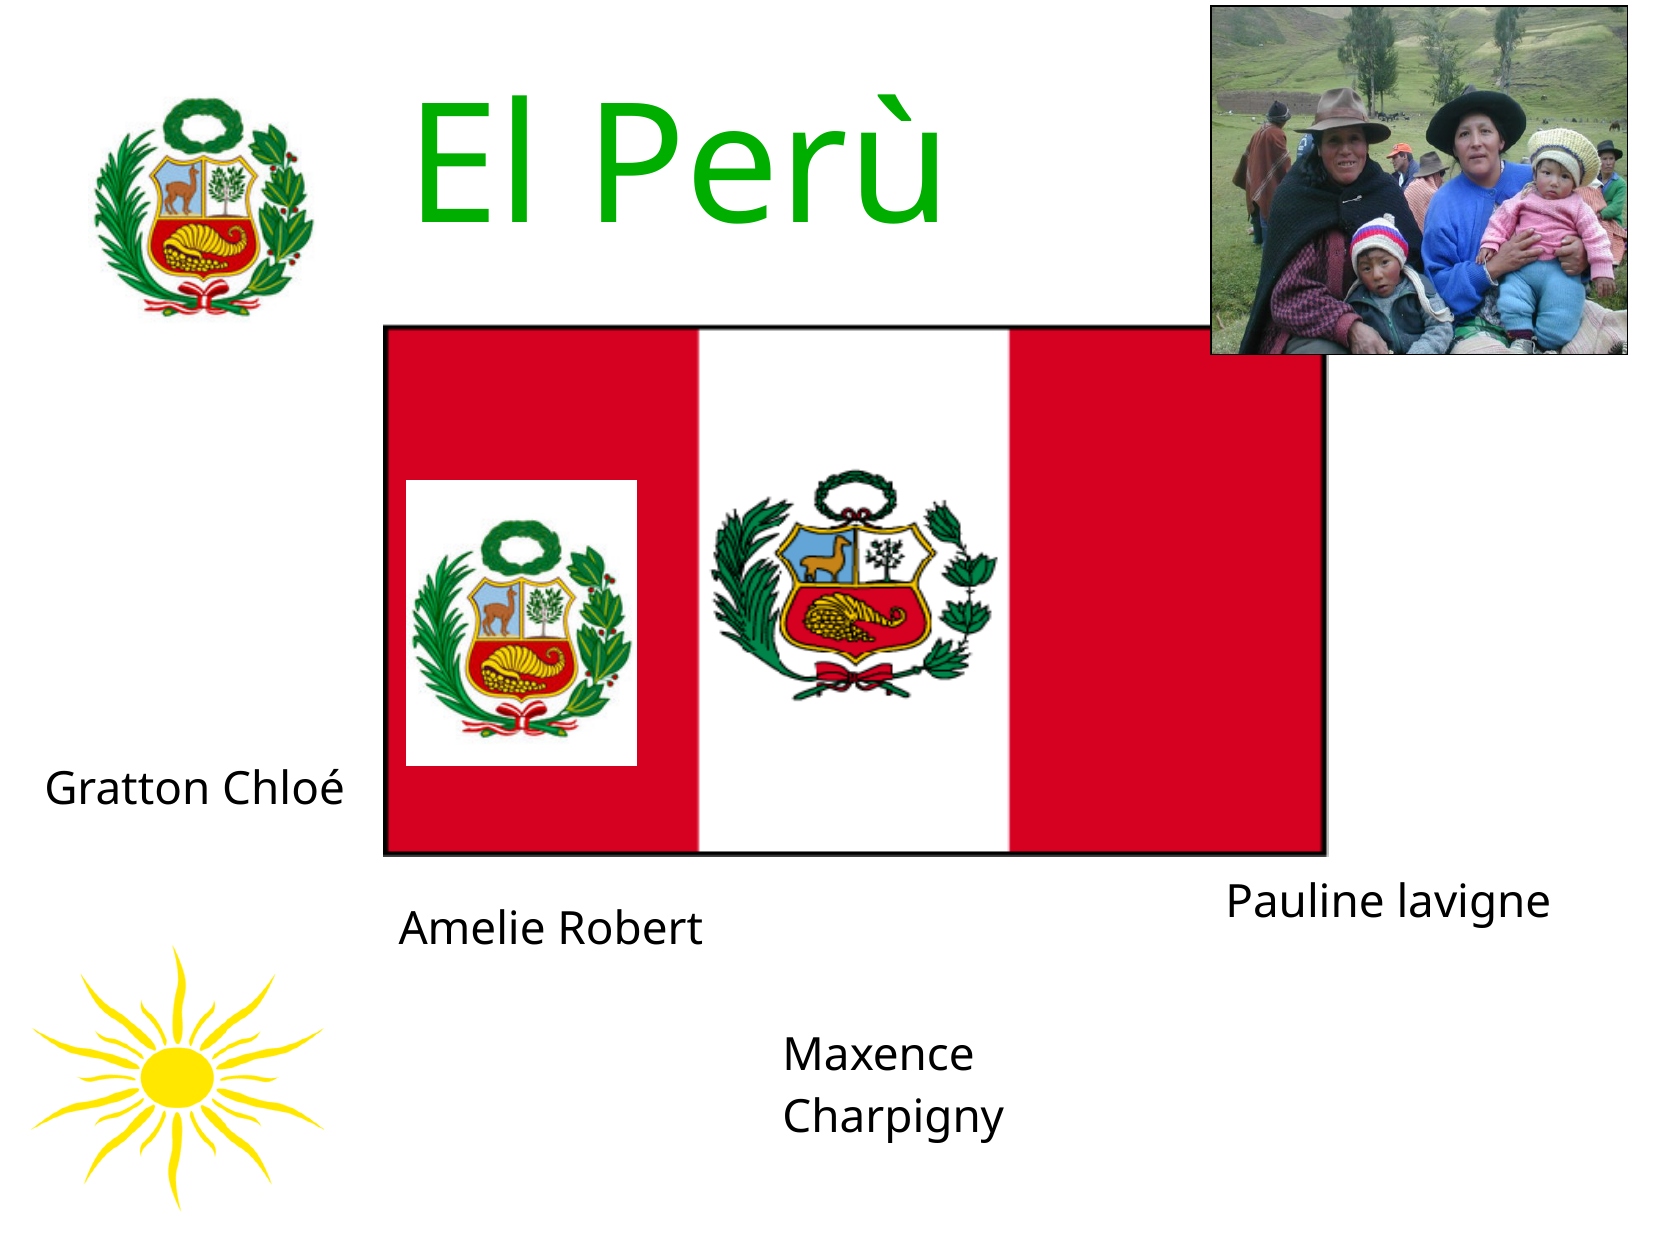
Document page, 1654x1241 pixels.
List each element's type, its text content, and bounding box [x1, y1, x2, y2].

text_box Maxence Charpigny [767, 1013, 1211, 1093]
text_box Gratton Chloé [29, 748, 384, 827]
text_box Amelie Robert [383, 888, 768, 967]
text_box Pauline lavigne [1210, 861, 1625, 1004]
picture [88, 58, 319, 345]
picture [29, 944, 325, 1212]
text_box El Perù [236, 36, 1123, 266]
picture [383, 5, 1628, 857]
